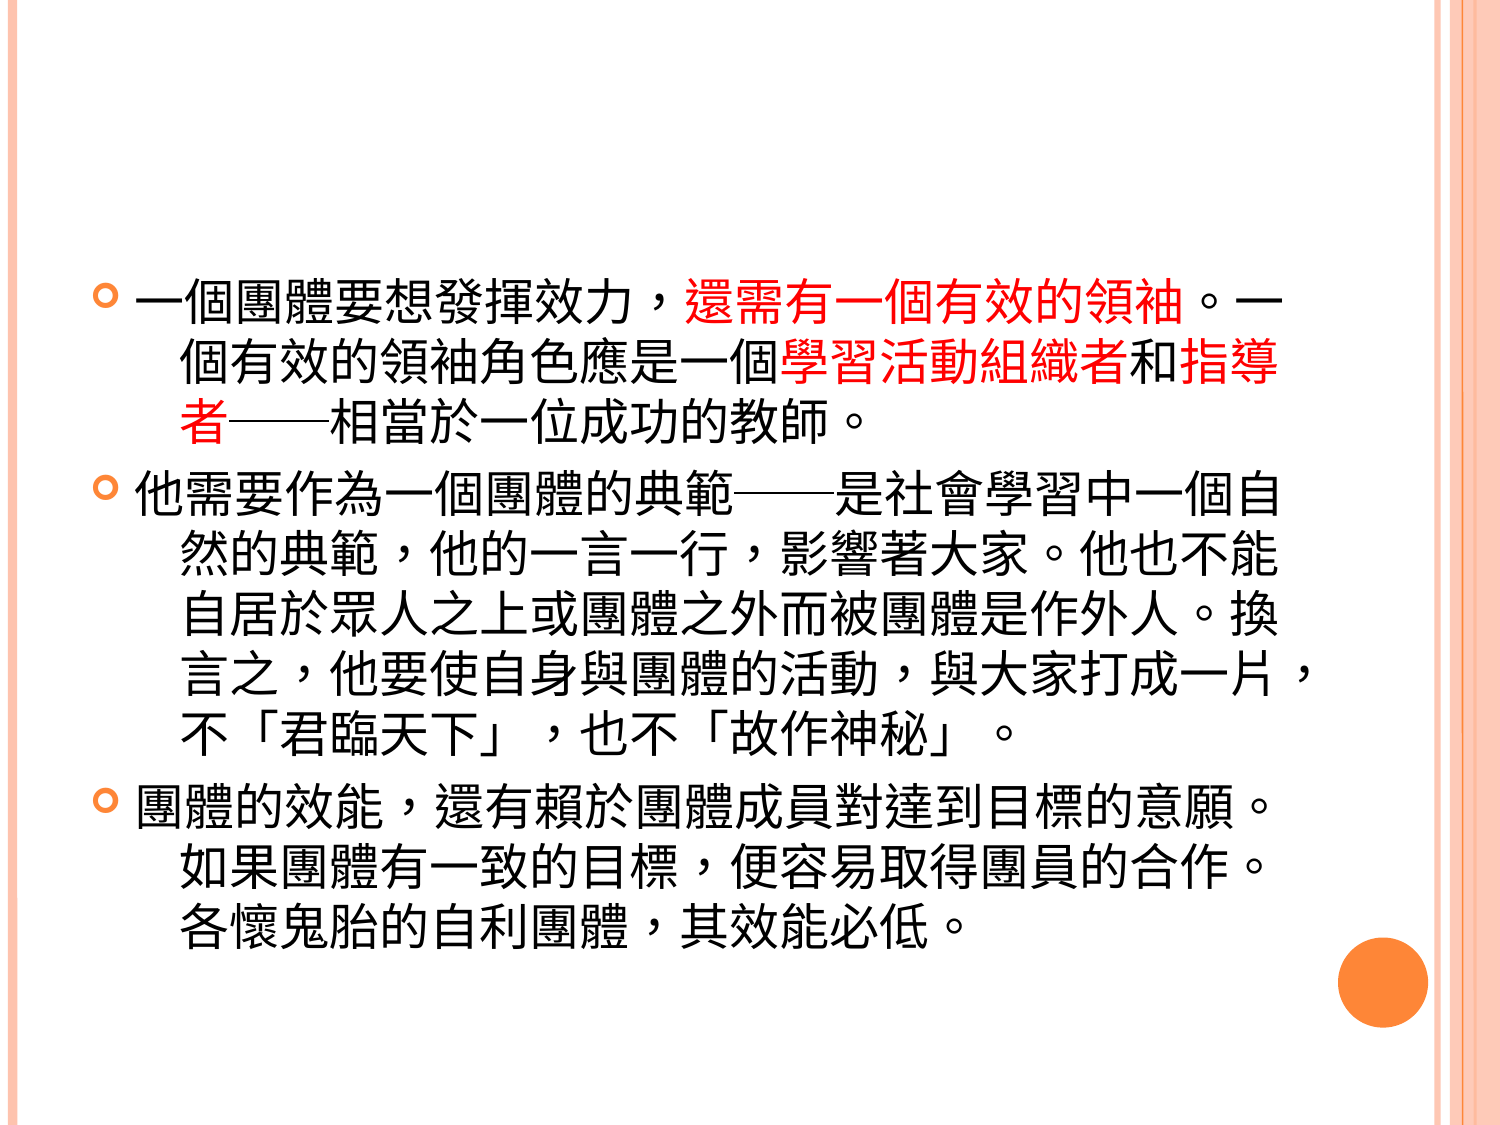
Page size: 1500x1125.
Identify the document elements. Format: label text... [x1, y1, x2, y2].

list 一個團體要想發揮效力，還需有一個有效的領袖。一個有效的領袖角色應是一個學習活動組織者和指導者──相當於一位成功的教師。 他需要作為一個團體的典範──是社會學習中一個自然的典範，他的一言一行，影響著大家。他也不能自居於眾人之上或團體之外而被團體是作外人。換言之，他要使自身與團體的活動，與大家打成一片，不「君臨天下」，也不「故作神秘」。 團體的效能，還有賴於團體成員對達到目標的意願。如果團體有一致的目標，便容易取得團員的合作。各懷鬼胎的自利團體，其效能必低。 [75, 262, 1300, 1062]
